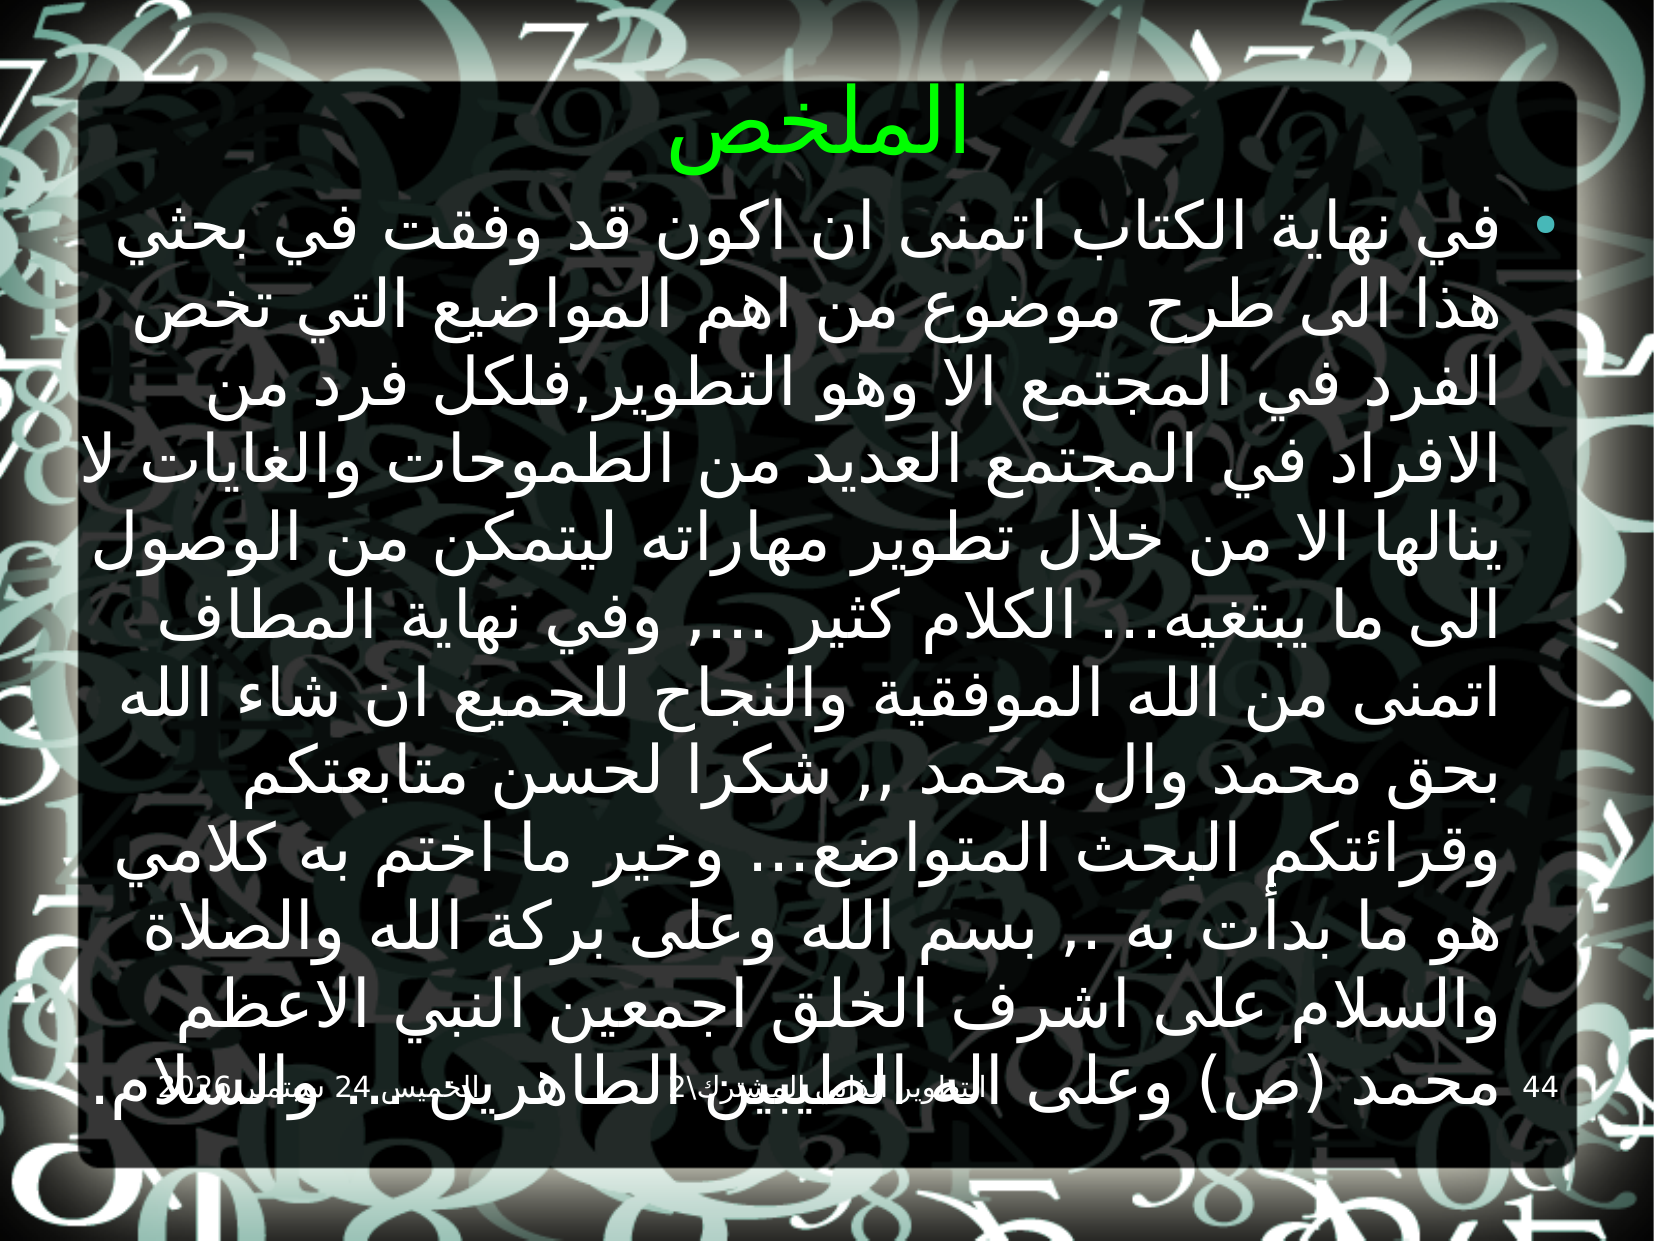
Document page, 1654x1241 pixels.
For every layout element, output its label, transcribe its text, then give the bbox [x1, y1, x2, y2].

list في نهاية الكتاب اتمنى ان اكون قد وفقت في بحثي هذا الى طرح موضوع من اهم المواضيع التي تخص الفرد في المجتمع الا وهو التطوير,فلكل فرد من الافراد في المجتمع العديد من الطموحات والغايات لا ينالها الا من خلال تطوير مهاراته ليتمكن من الوصول الى ما يبتغيه... الكلام كثير ..., وفي نهاية المطاف اتمنى من الله الموفقية والنجاح للجميع ان شاء الله بحق محمد وال محمد ,, شكرا لحسن متابعتكم وقرائتكم البحث المتواضع... وخير ما اختم به كلامي هو ما بدأت به ., بسم الله وعلى بركة الله والصلاة والسلام على اشرف الخلق اجمعين النبي الاعظم محمد (ص) وعلى اله الطيبين الطاهرين ... والسلام. [75, 187, 1576, 1154]
picture [0, 0, 1654, 1241]
title الملخص [75, 17, 1564, 187]
